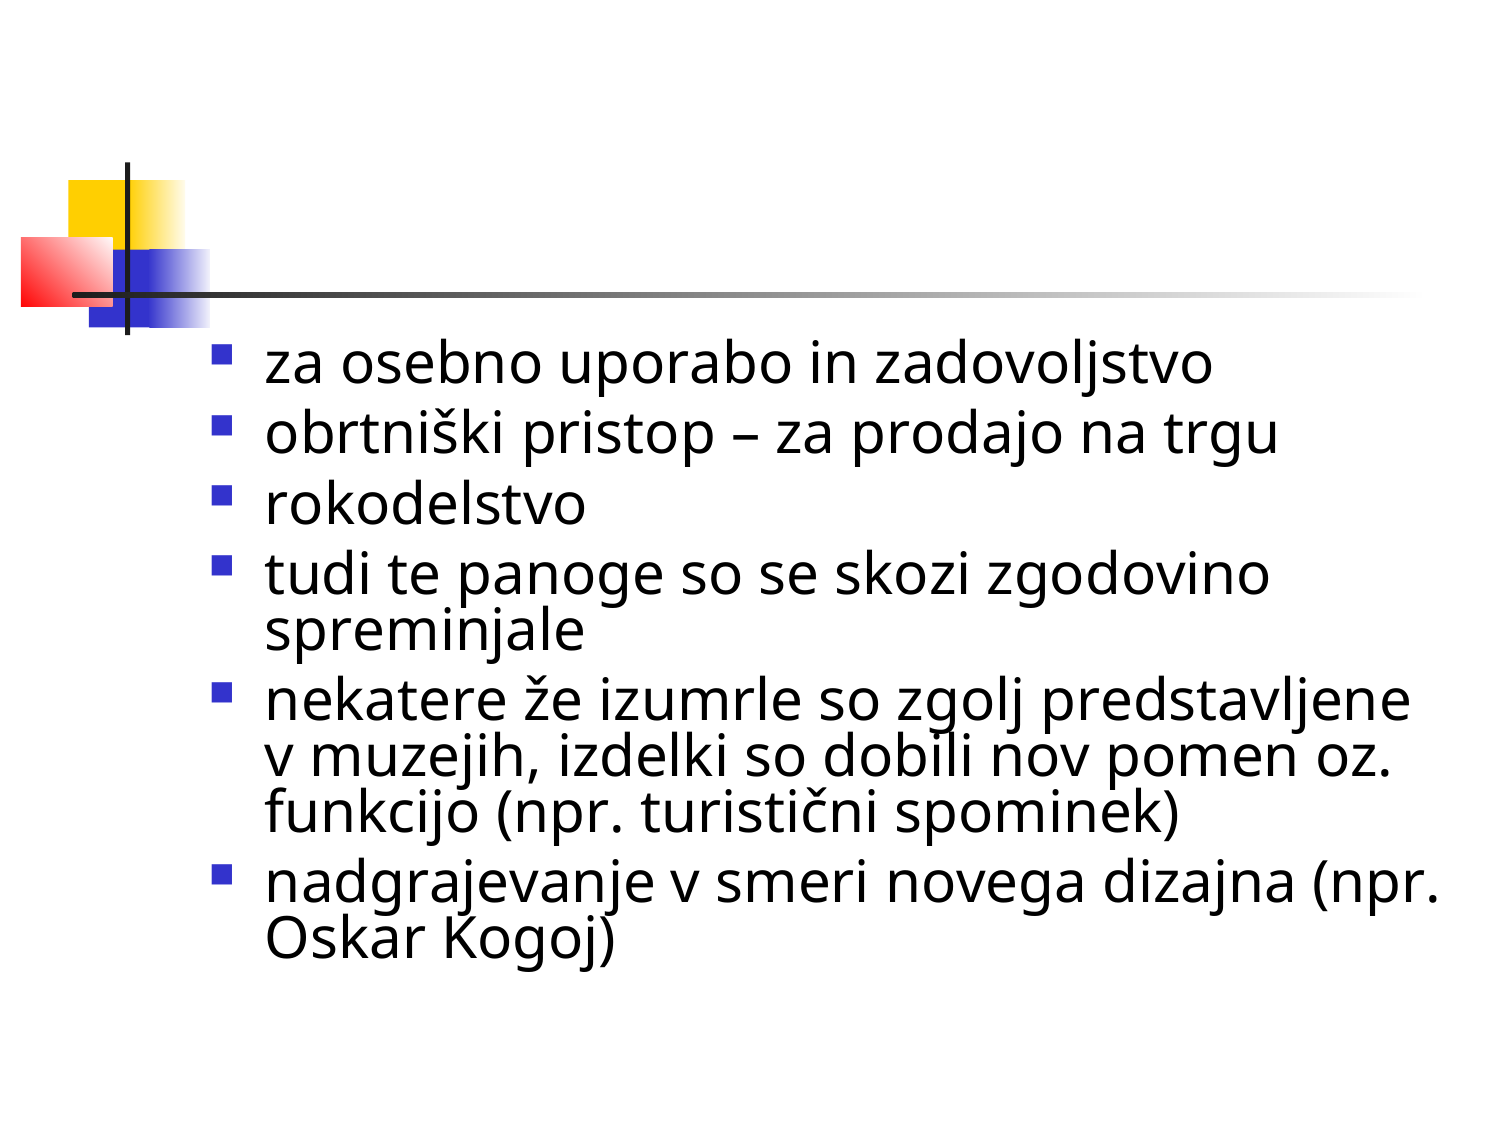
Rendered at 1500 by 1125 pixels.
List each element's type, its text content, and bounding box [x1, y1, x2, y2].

list za osebno uporabo in zadovoljstvo obrtniški pristop – za prodajo na trgu rokodelstvo tudi te panoge so se skozi zgodovino spreminjale nekatere že izumrle so zgolj predstavljene v muzejih, izdelki so dobili nov pomen oz. funkcijo (npr. turistični spominek) nadgrajevanje v smeri novega dizajna (npr. Oskar Kogoj) [193, 331, 1469, 1007]
